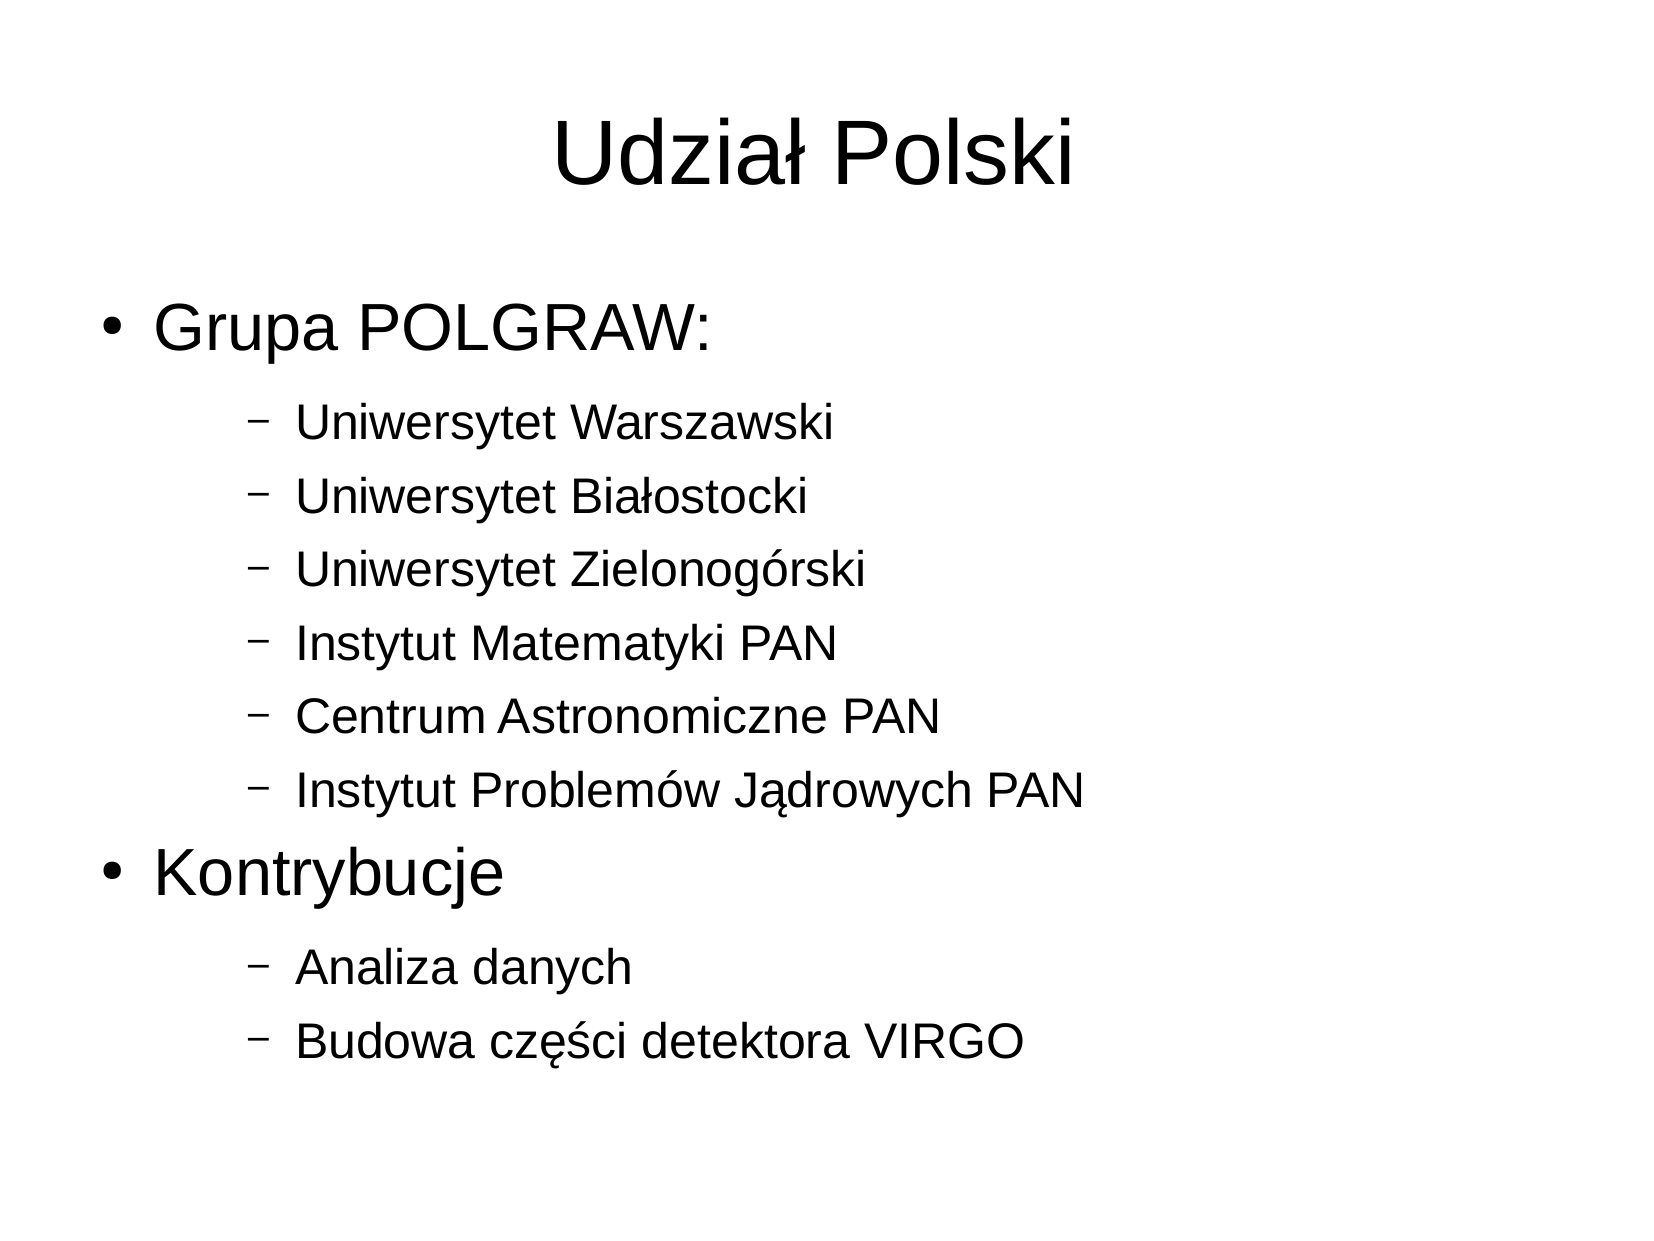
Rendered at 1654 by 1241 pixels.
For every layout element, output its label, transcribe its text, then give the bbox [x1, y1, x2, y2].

title Udział Polski [82, 49, 1571, 257]
list Grupa POLGRAW: Uniwersytet Warszawski Uniwersytet Białostocki Uniwersytet Zielonogórski Instytut Matematyki PAN Centrum Astronomiczne PAN Instytut Problemów Jądrowych PAN Kontrybucje Analiza danych Budowa części detektora VIRGO [82, 290, 1571, 1109]
